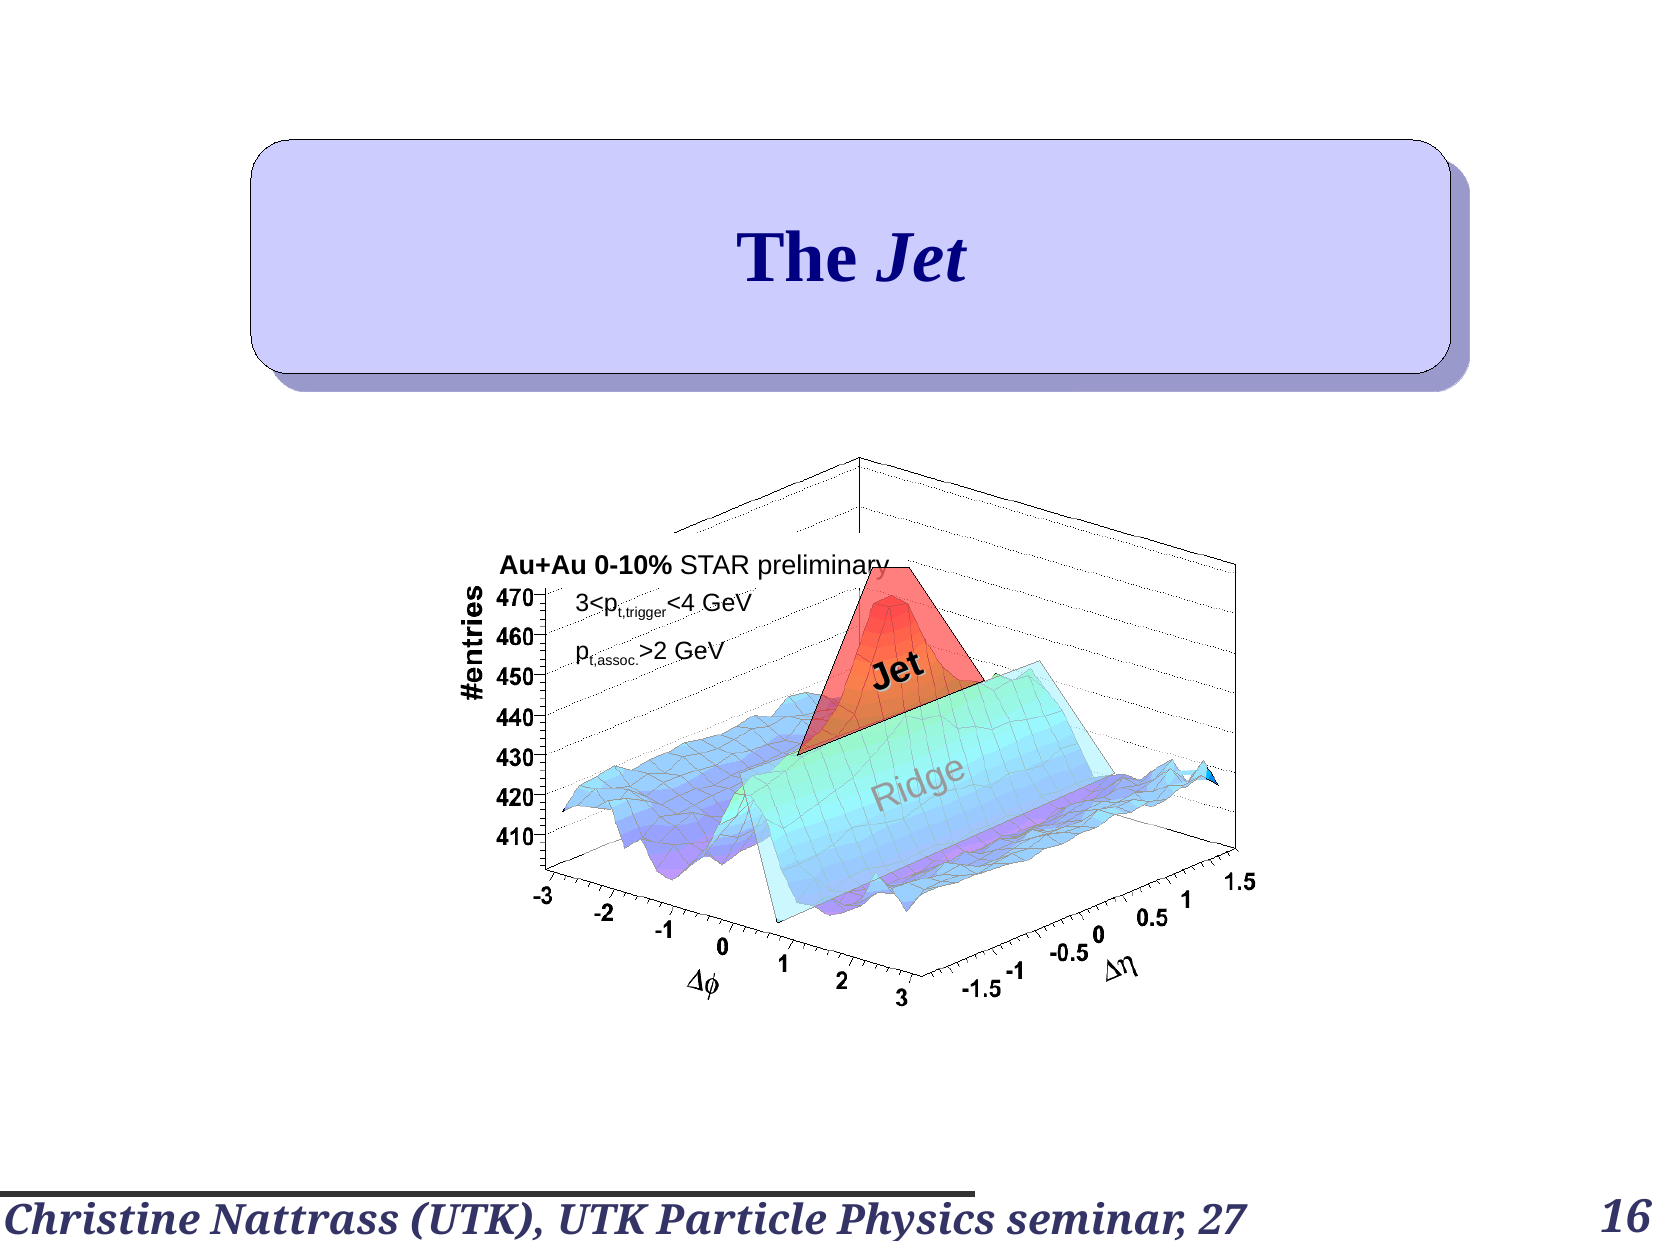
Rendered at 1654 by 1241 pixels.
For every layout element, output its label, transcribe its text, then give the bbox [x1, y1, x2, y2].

picture [459, 392, 1321, 1041]
text_box Au+Au 0-10% STAR preliminary [484, 533, 907, 588]
text_box [564, 567, 1209, 961]
text_box Jet [845, 628, 945, 713]
text_box 3<pt,trigger<4 GeV pt,assoc.>2 GeV [560, 588, 768, 677]
text_box The Jet [250, 139, 1451, 374]
